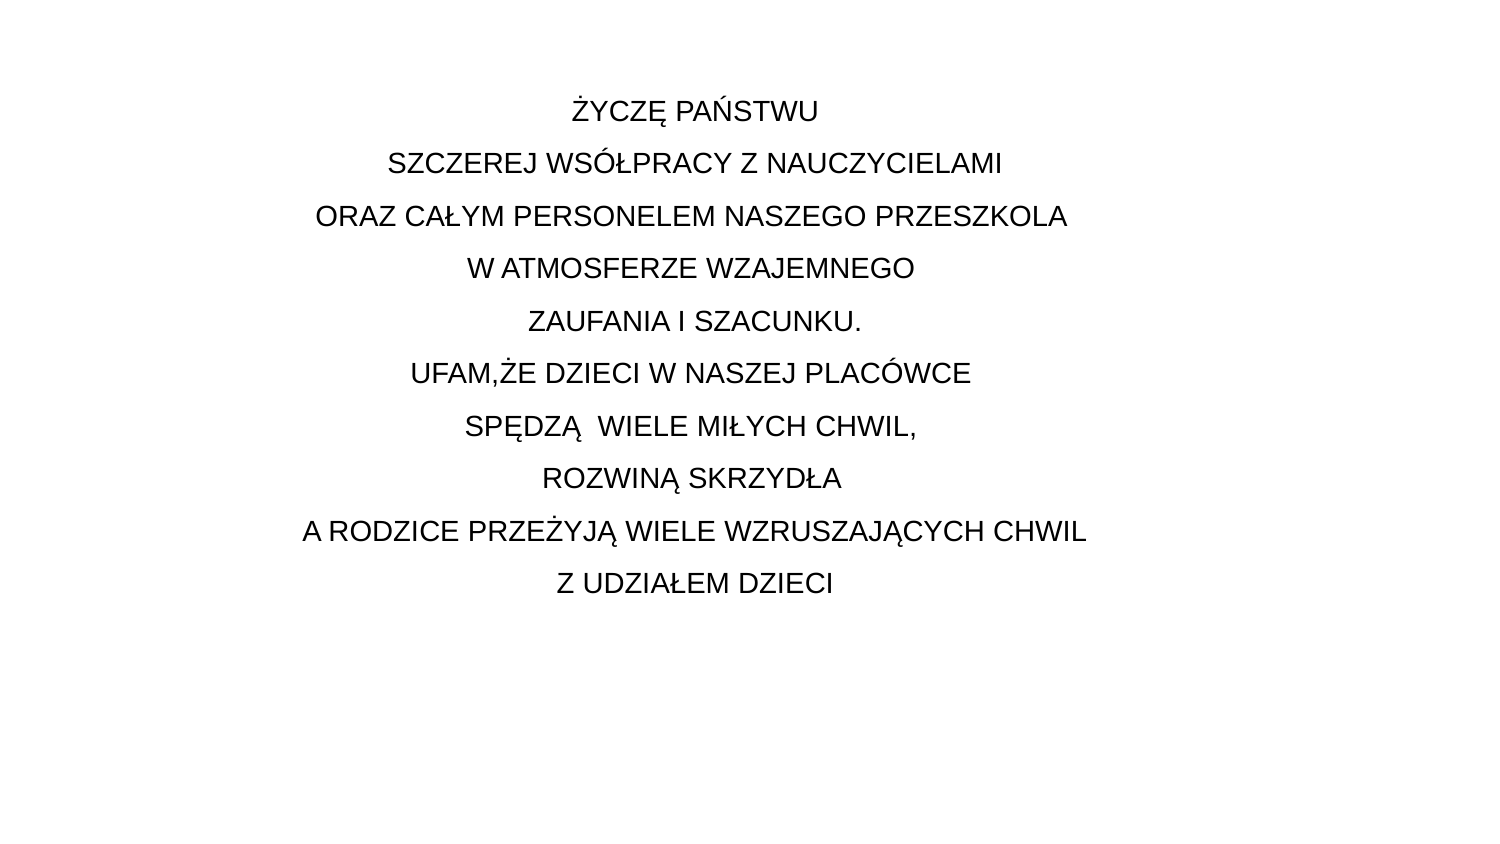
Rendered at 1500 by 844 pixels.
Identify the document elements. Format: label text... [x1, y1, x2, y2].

text_box ŻYCZĘ PAŃSTWU SZCZEREJ WSÓŁPRACY Z NAUCZYCIELAMI ORAZ CAŁYM PERSONELEM NASZEGO PRZESZKOLA W ATMOSFERZE WZAJEMNEGO ZAUFANIA I SZACUNKU. UFAM,ŻE DZIECI W NASZEJ PLACÓWCE SPĘDZĄ WIELE MIŁYCH CHWIL, ROZWINĄ SKRZYDŁA A RODZICE PRZEŻYJĄ WIELE WZRUSZAJĄCYCH CHWIL Z UDZIAŁEM DZIECI [76, 67, 1315, 607]
